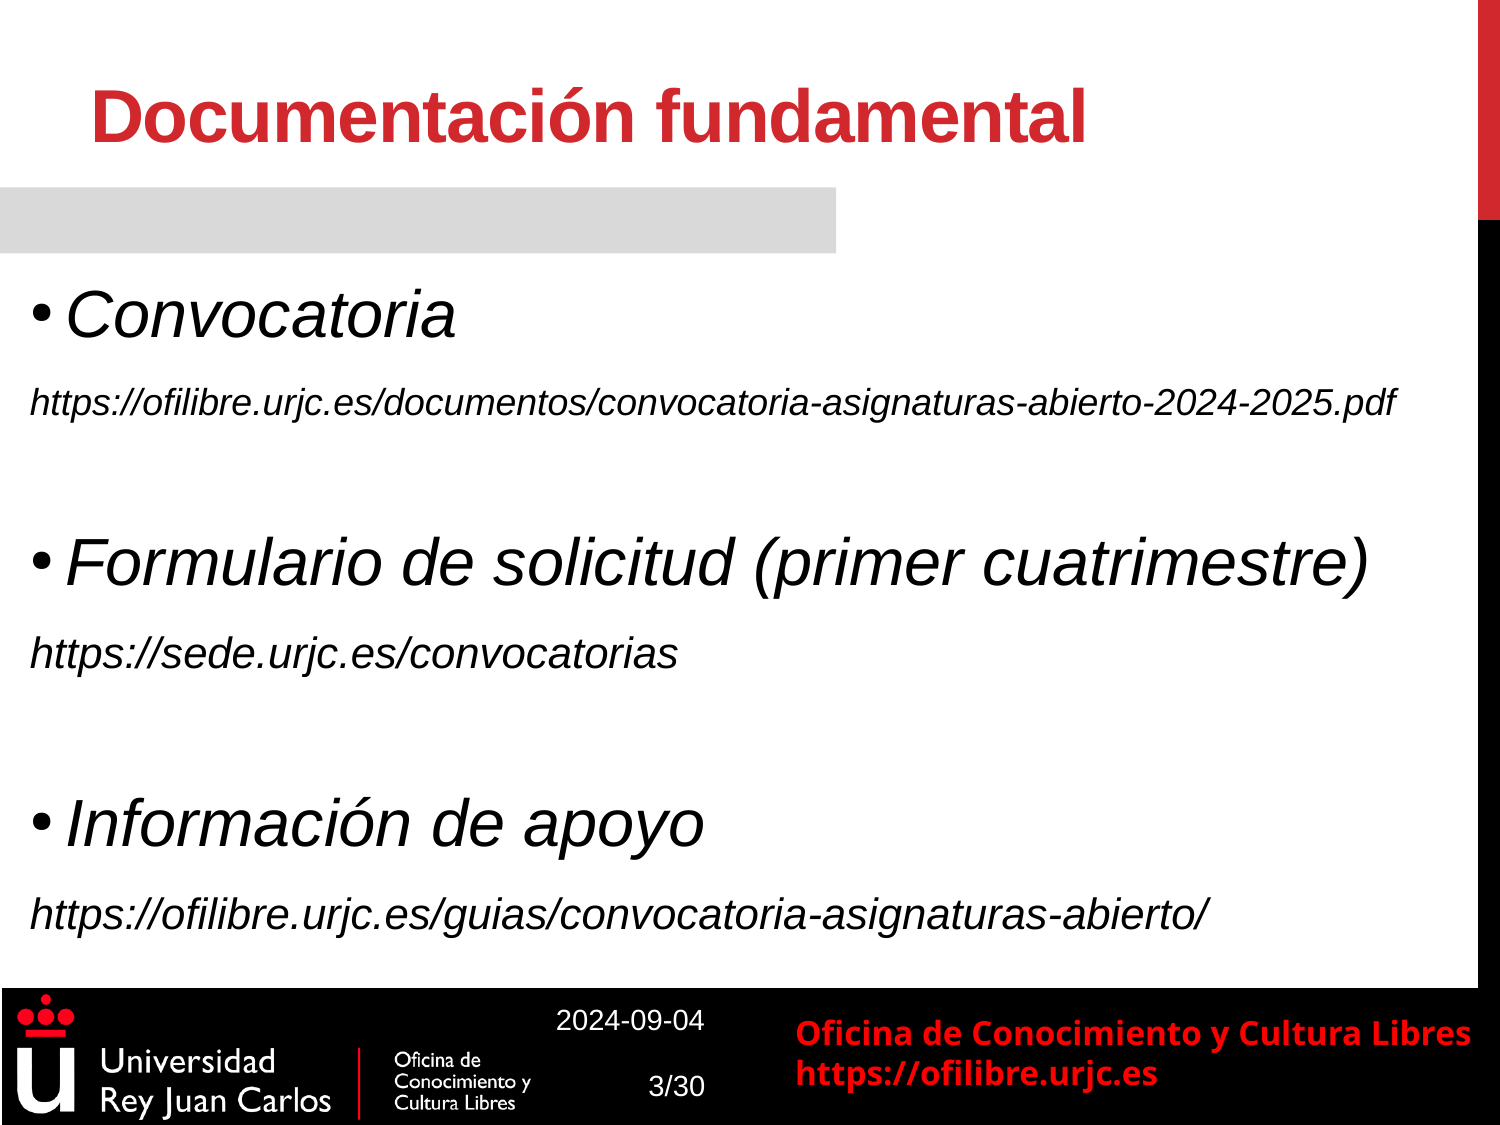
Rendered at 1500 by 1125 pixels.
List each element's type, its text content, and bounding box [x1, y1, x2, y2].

picture [17, 994, 531, 1120]
text_box Convocatoria https://ofilibre.urjc.es/documentos/convocatoria-asignaturas-abierto-2024-2025.pdf Formulario de solicitud (primer cuatrimestre) https://sede.urjc.es/convocatorias Información de apoyo https://ofilibre.urjc.es/guias/convocatoria-asignaturas-abierto/ [15, 270, 1415, 947]
text_box Documentación fundamental [0, 24, 1326, 172]
title [75, 7, 1425, 196]
